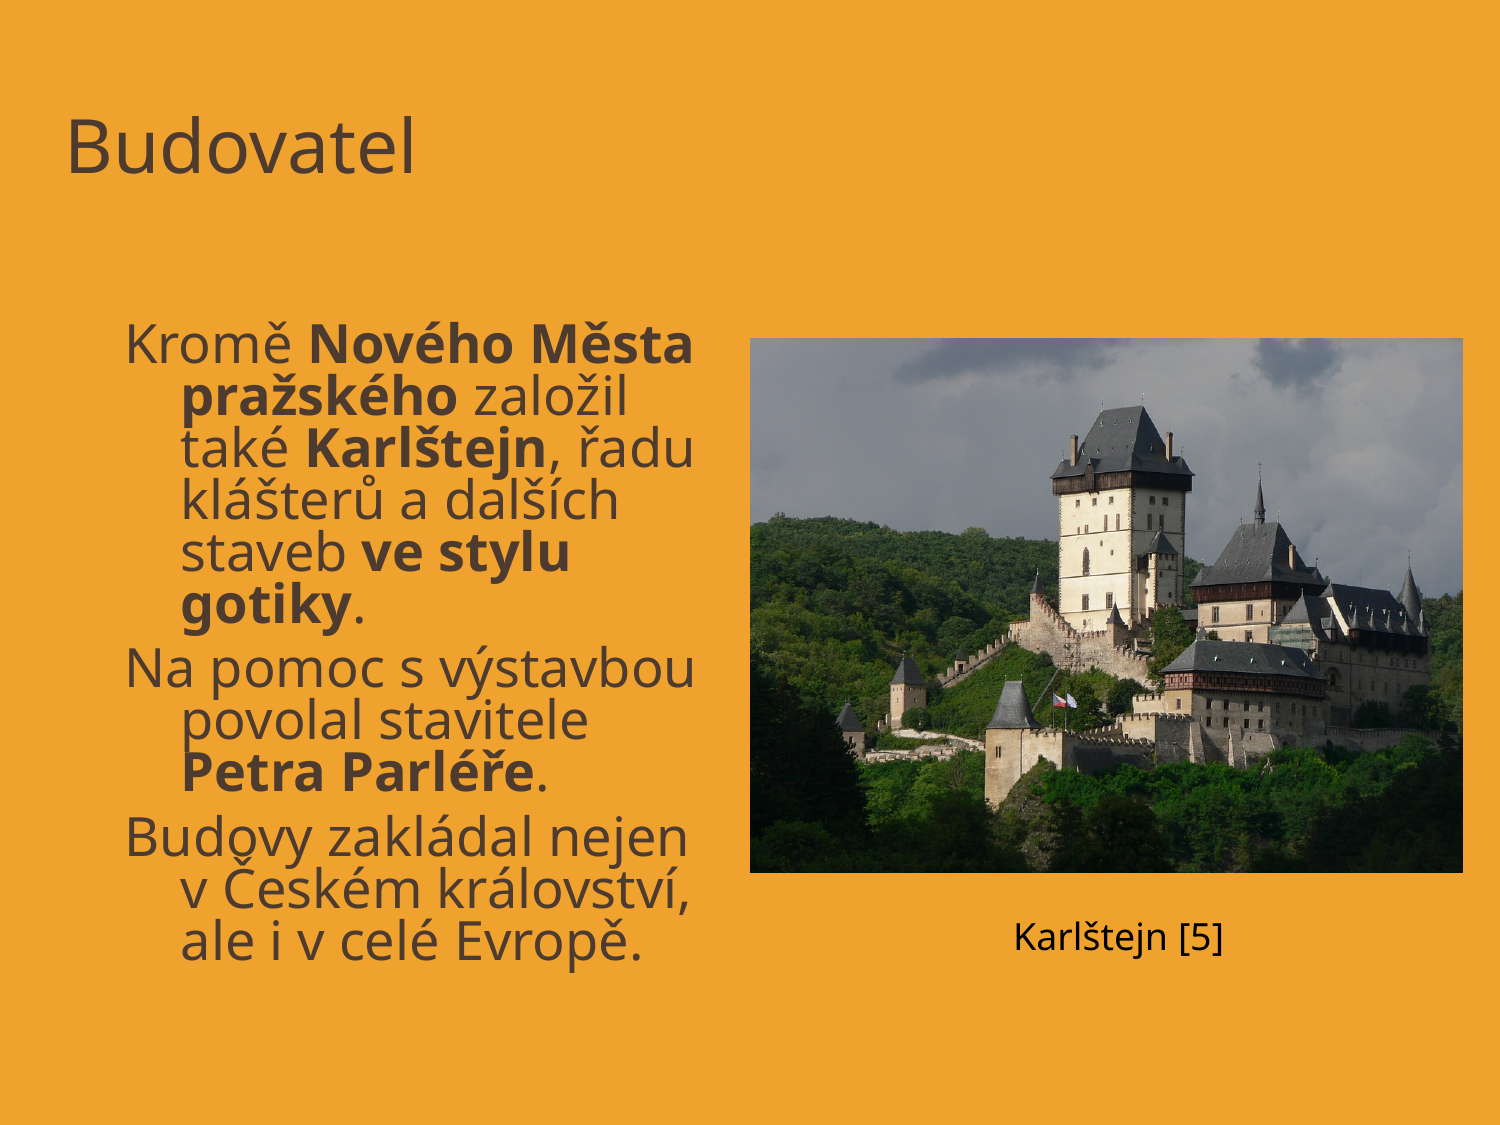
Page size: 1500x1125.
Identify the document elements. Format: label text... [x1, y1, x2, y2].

title Budovatel [49, 75, 1475, 214]
list Kromě Nového Města pražského založil také Karlštejn, řadu klášterů a dalších staveb ve stylu gotiky. Na pomoc s výstavbou povolal stavitele Petra Parléře. Budovy zakládal nejen v Českém království, ale i v celé Evropě. [53, 314, 741, 953]
picture [750, 338, 1463, 873]
text_box Karlštejn [5] [998, 905, 1229, 966]
